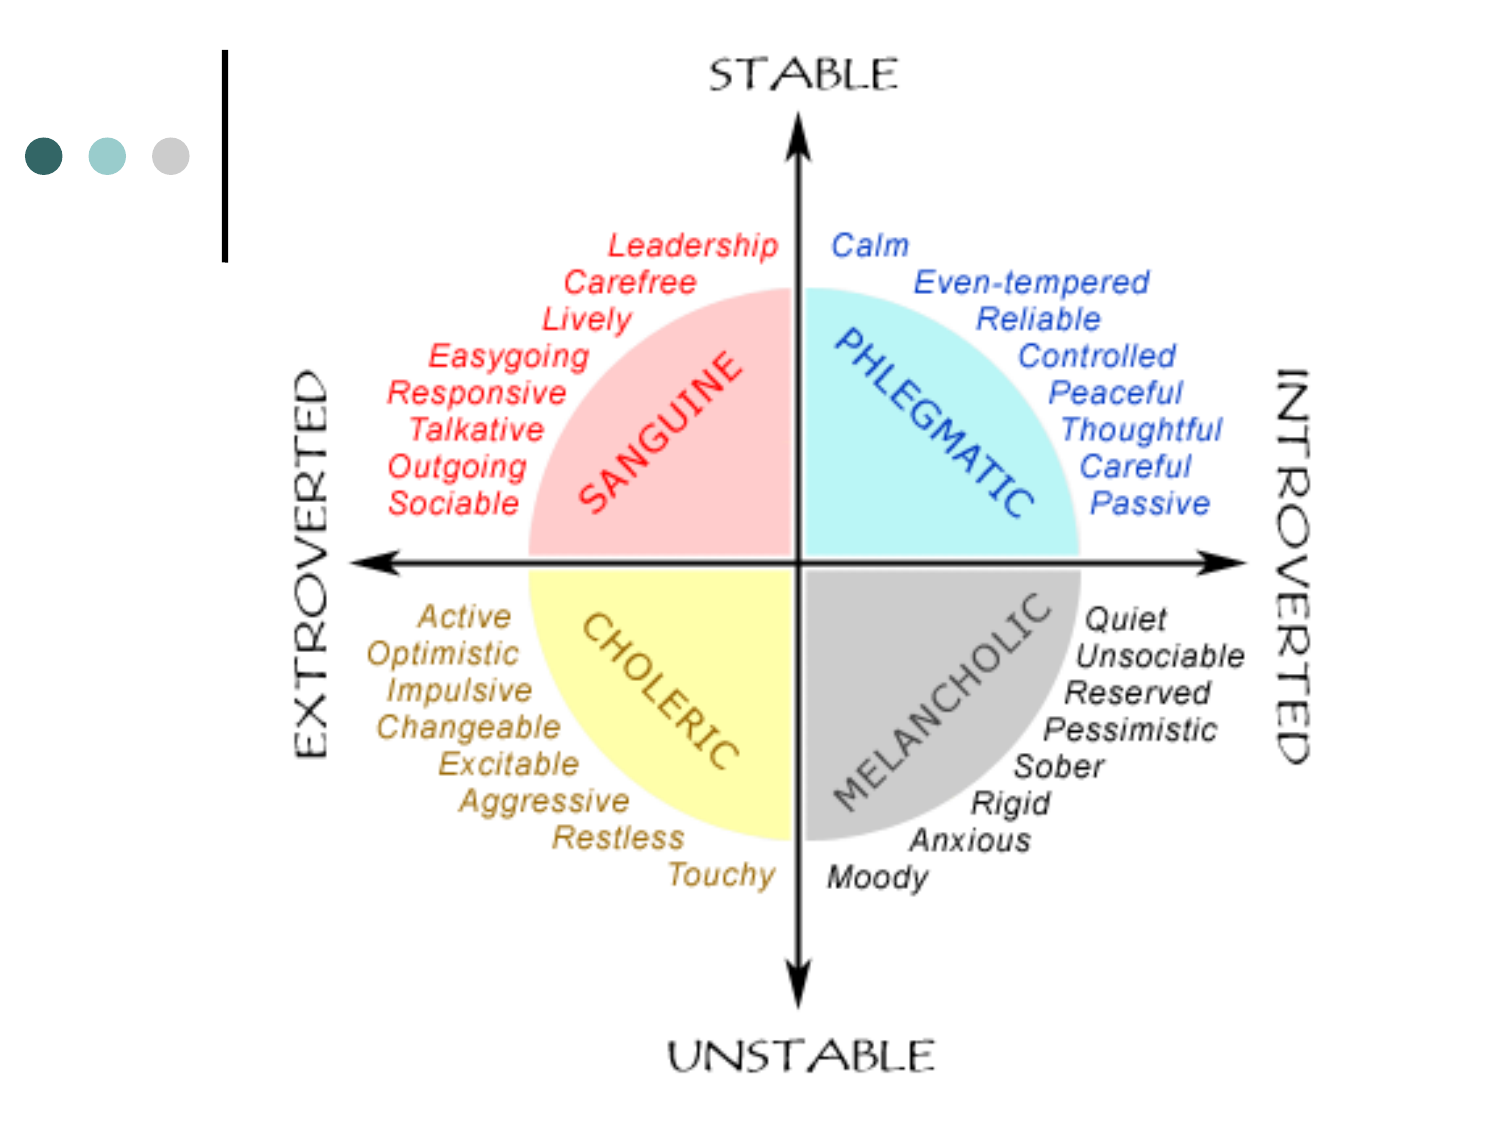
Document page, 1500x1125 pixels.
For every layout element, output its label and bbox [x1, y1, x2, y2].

picture [277, 36, 1329, 1089]
